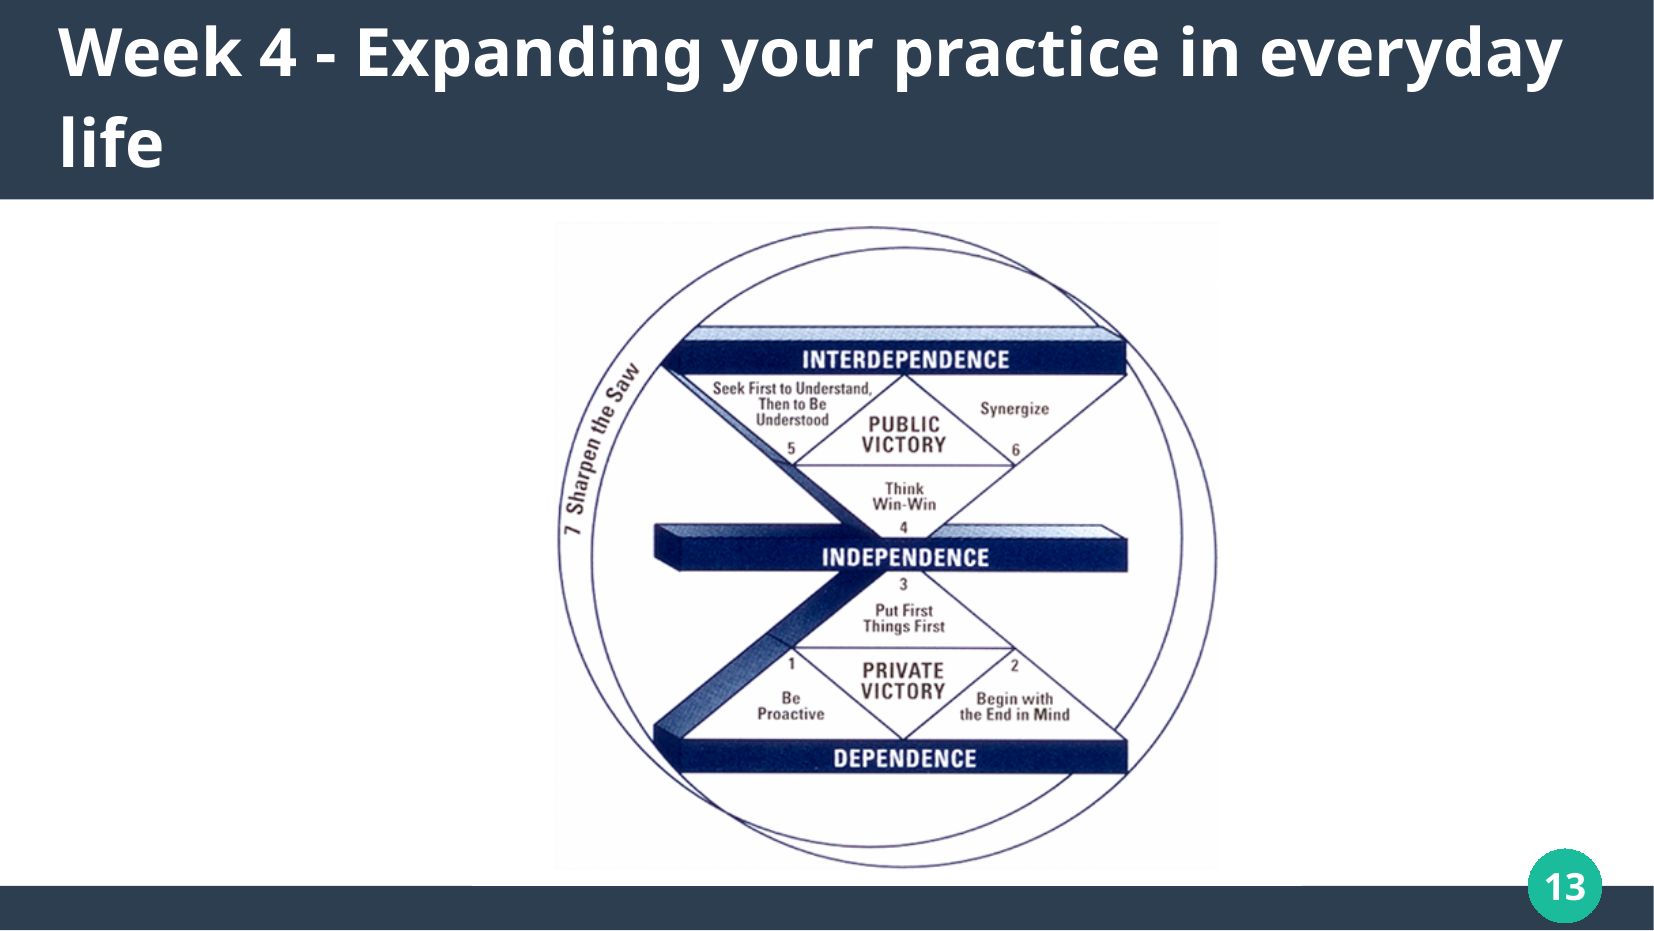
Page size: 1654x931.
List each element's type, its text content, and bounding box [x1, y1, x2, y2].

picture [472, 206, 1302, 886]
title Week 4 - Expanding your practice in everyday life [59, 37, 1595, 155]
